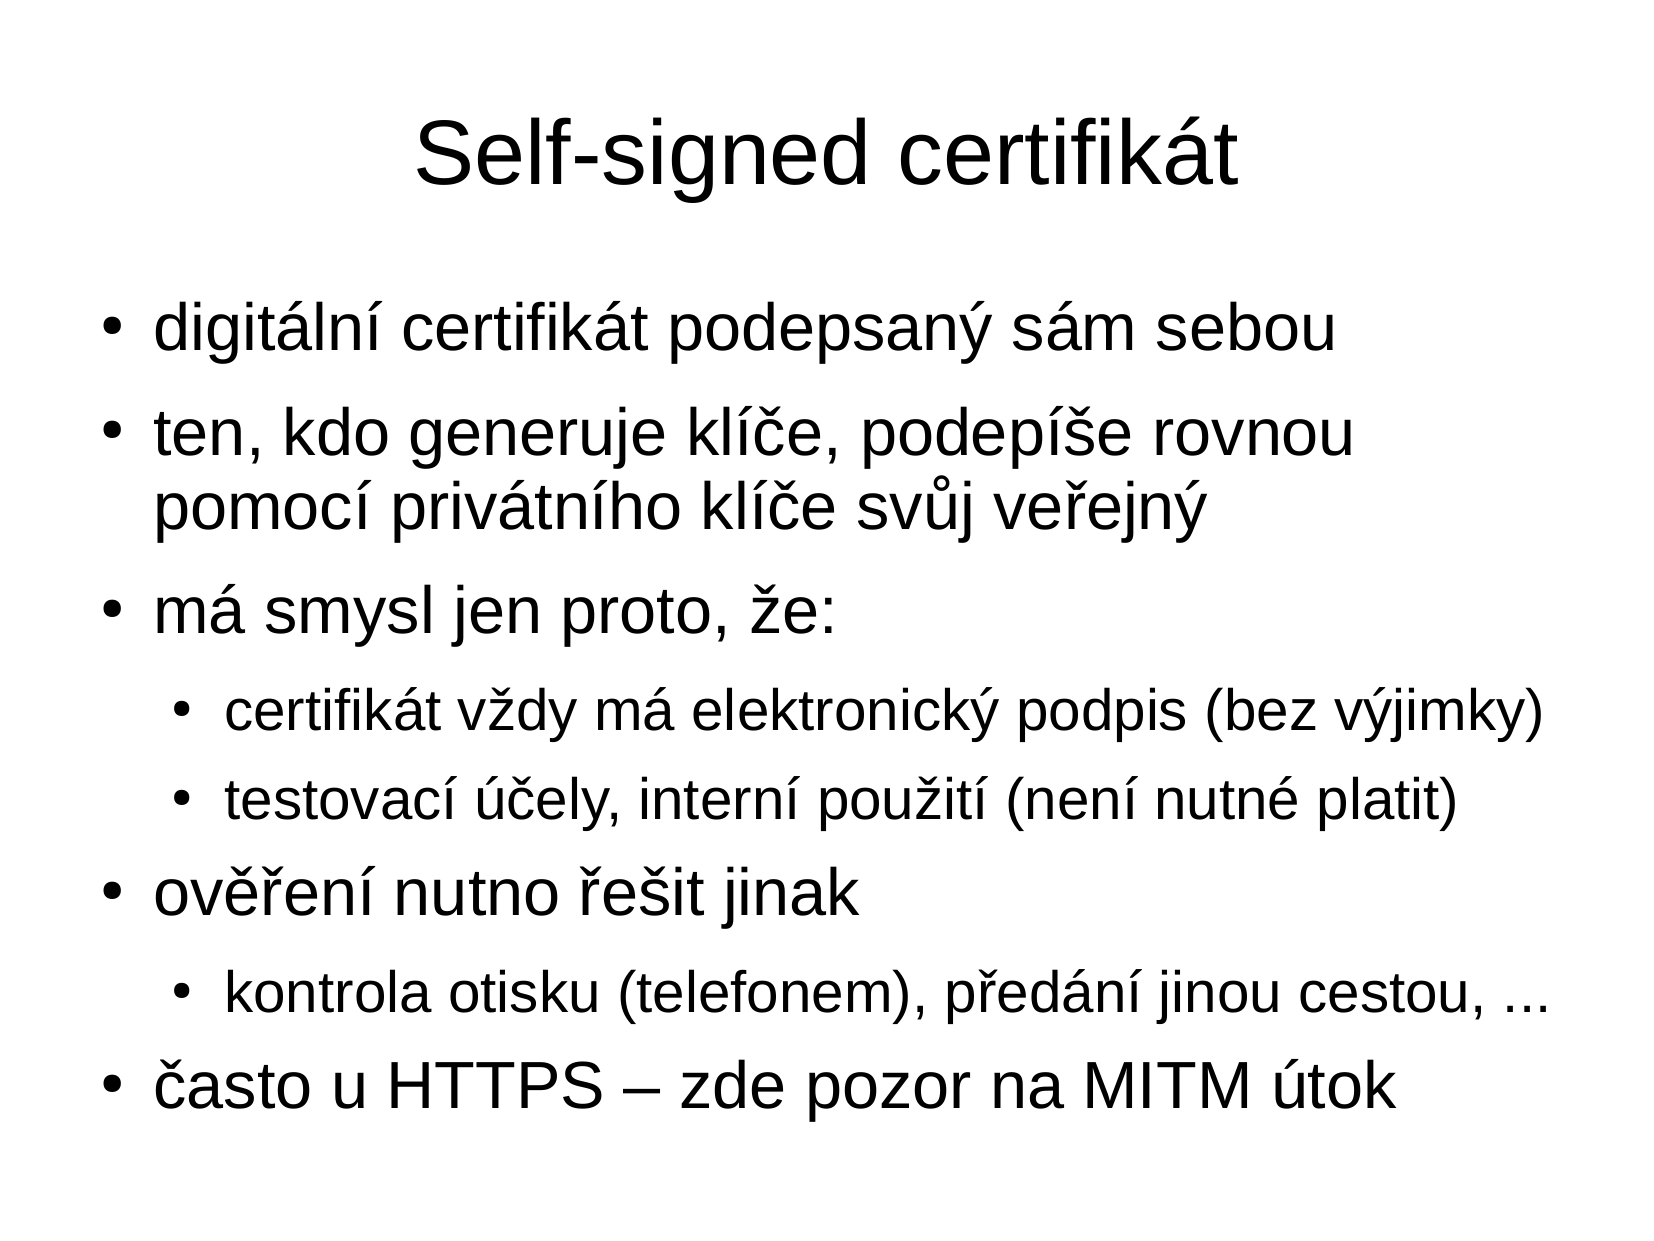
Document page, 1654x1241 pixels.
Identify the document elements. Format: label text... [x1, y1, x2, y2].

list digitální certifikát podepsaný sám sebou ten, kdo generuje klíče, podepíše rovnou pomocí privátního klíče svůj veřejný má smysl jen proto, že: certifikát vždy má elektronický podpis (bez výjimky) testovací účely, interní použití (není nutné platit) ověření nutno řešit jinak kontrola otisku (telefonem), předání jinou cestou, ... často u HTTPS – zde pozor na MITM útok [82, 290, 1571, 1123]
title Self-signed certifikát [82, 56, 1571, 250]
